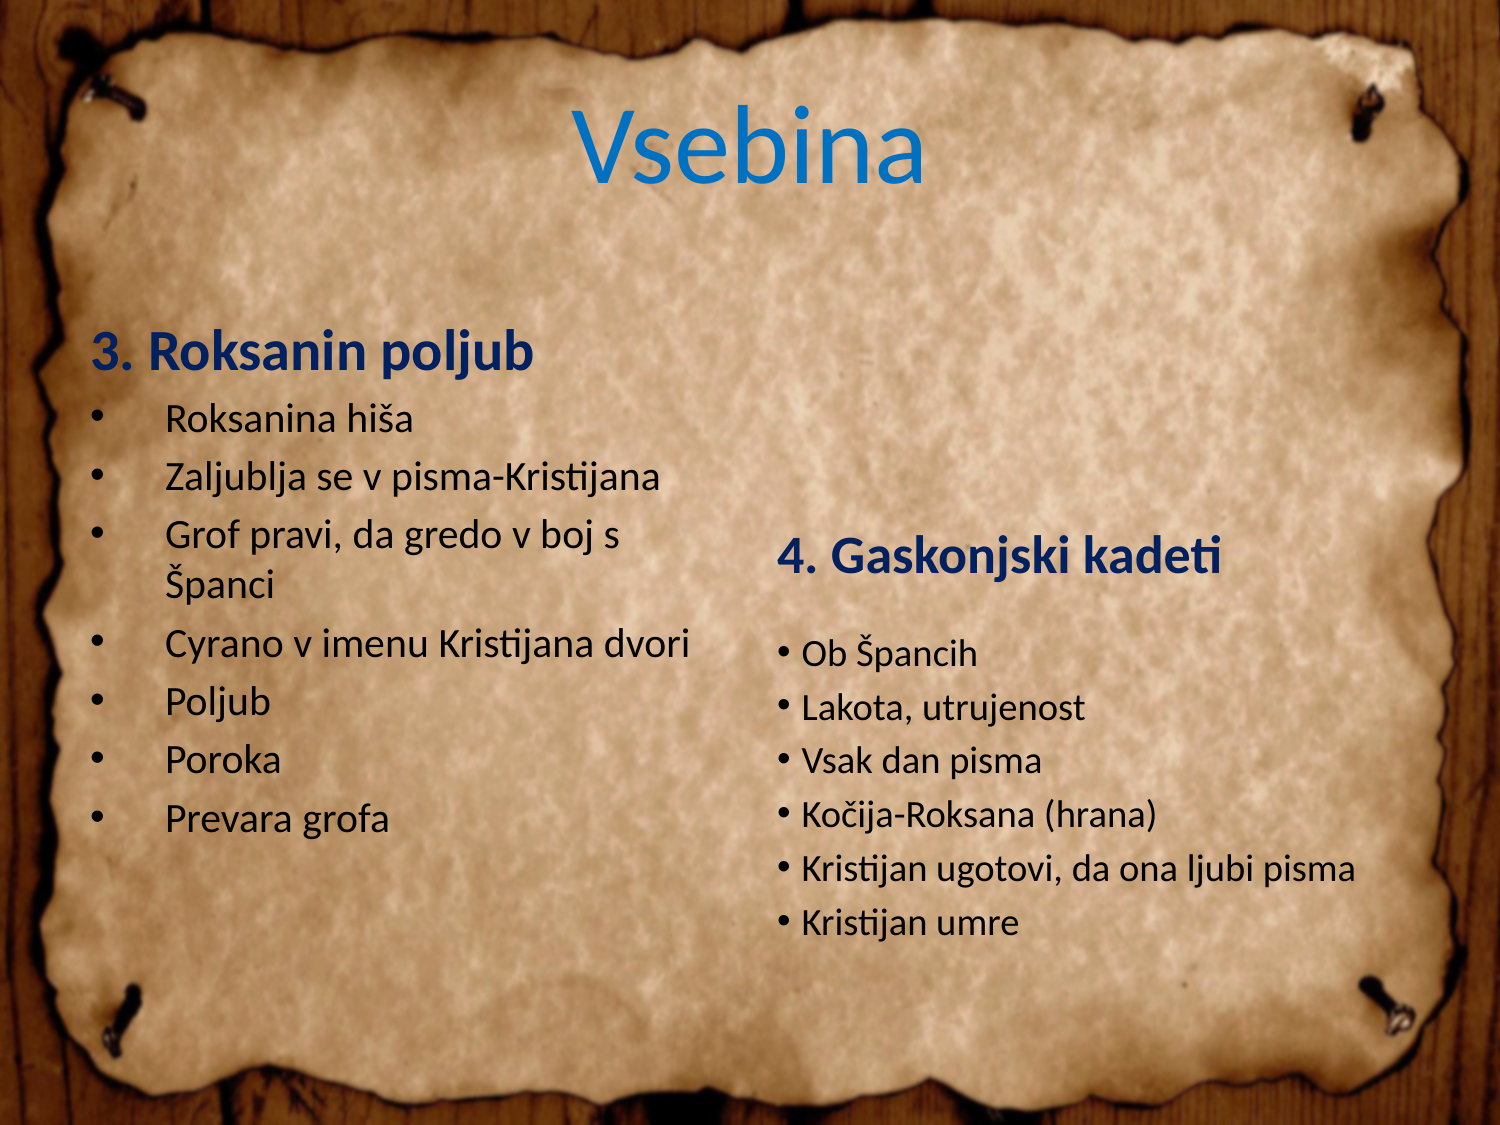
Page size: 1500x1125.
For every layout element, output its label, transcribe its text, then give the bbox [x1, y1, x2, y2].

title Vsebina [75, 45, 1425, 233]
list 3. Roksanin poljub Roksanina hiša Zaljublja se v pisma-Kristijana Grof pravi, da gredo v boj s Španci Cyrano v imenu Kristijana dvori Poljub Poroka Prevara grofa [75, 251, 738, 1024]
picture [0, 0, 1500, 1125]
list 4. Gaskonjski kadeti Ob Špancih Lakota, utrujenost Vsak dan pisma Kočija-Roksana (hrana) Kristijan ugotovi, da ona ljubi pisma Kristijan umre [761, 219, 1425, 965]
